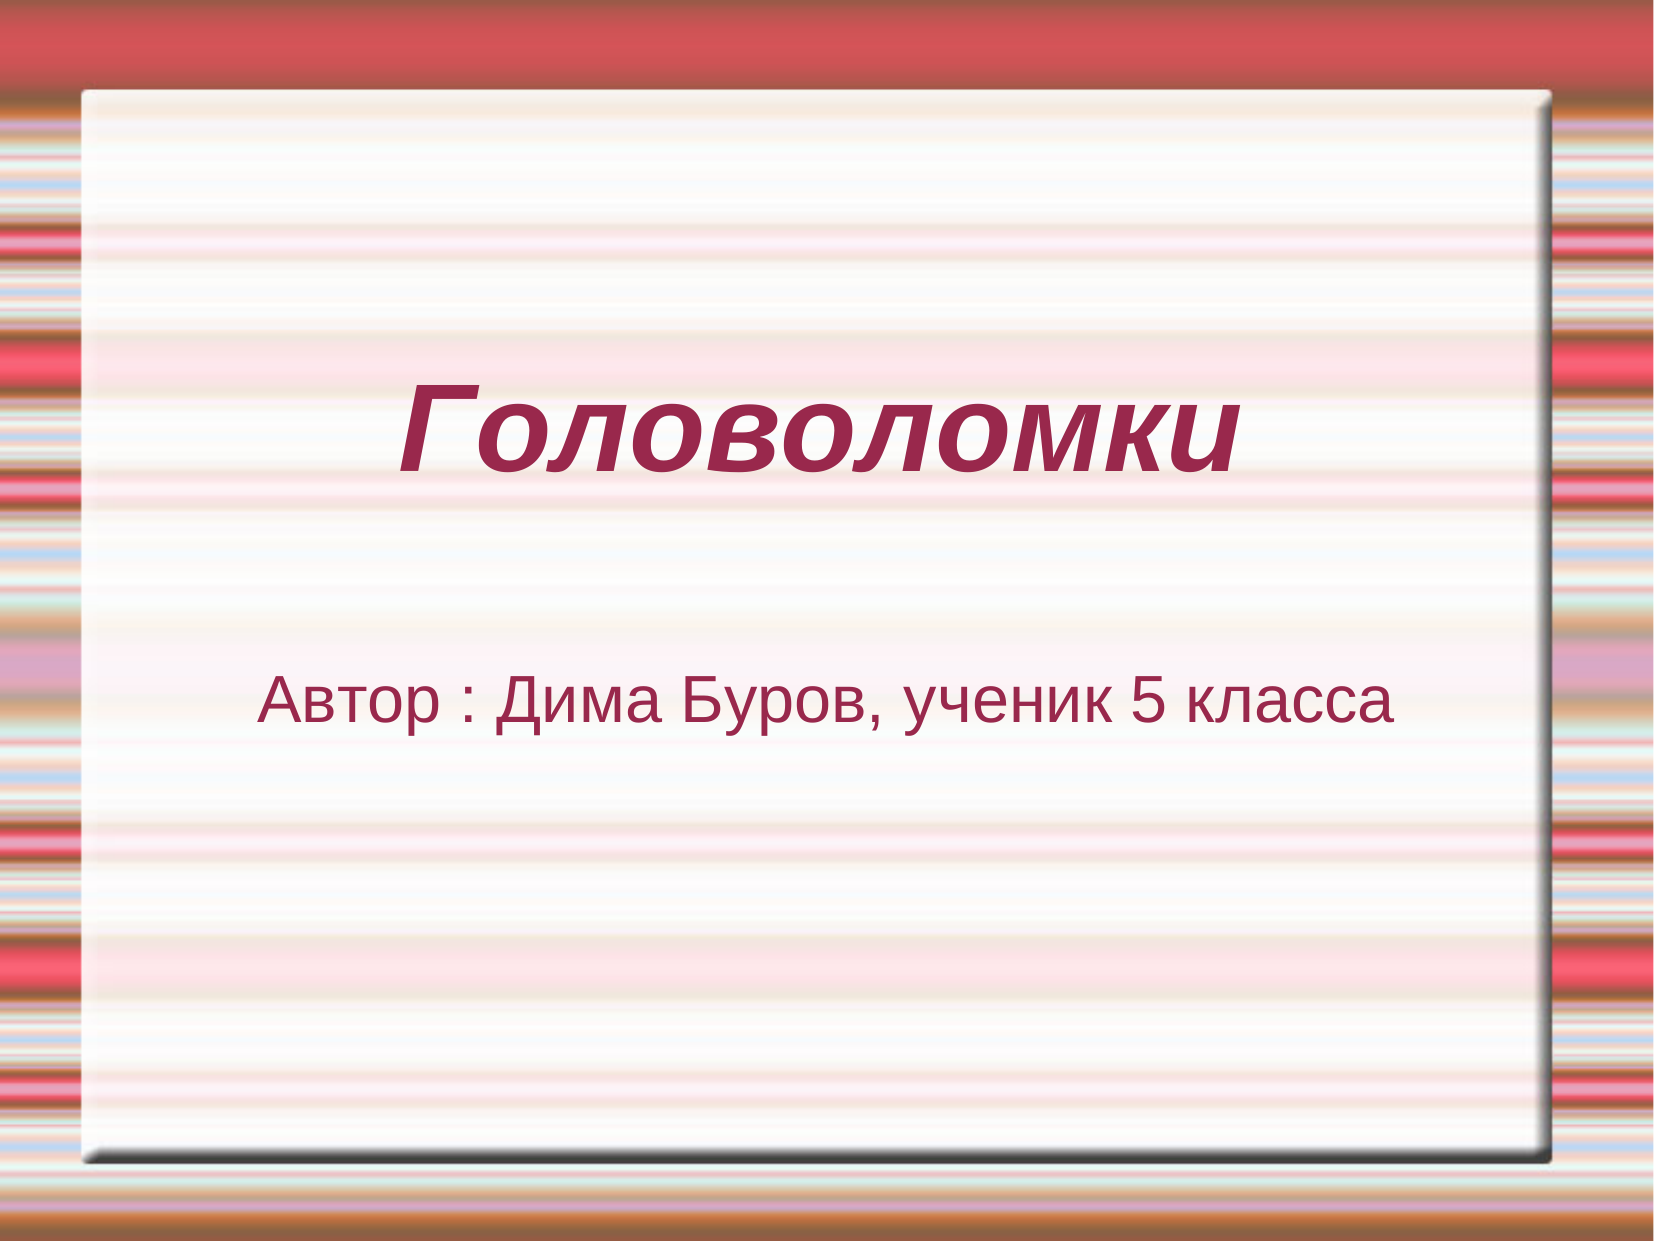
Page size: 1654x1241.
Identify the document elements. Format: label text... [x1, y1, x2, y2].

picture [0, 0, 1654, 1241]
title Головоломки [76, 324, 82, 532]
subtitle Автор : Дима Буров, ученик 5 класса [82, 297, 1571, 1102]
